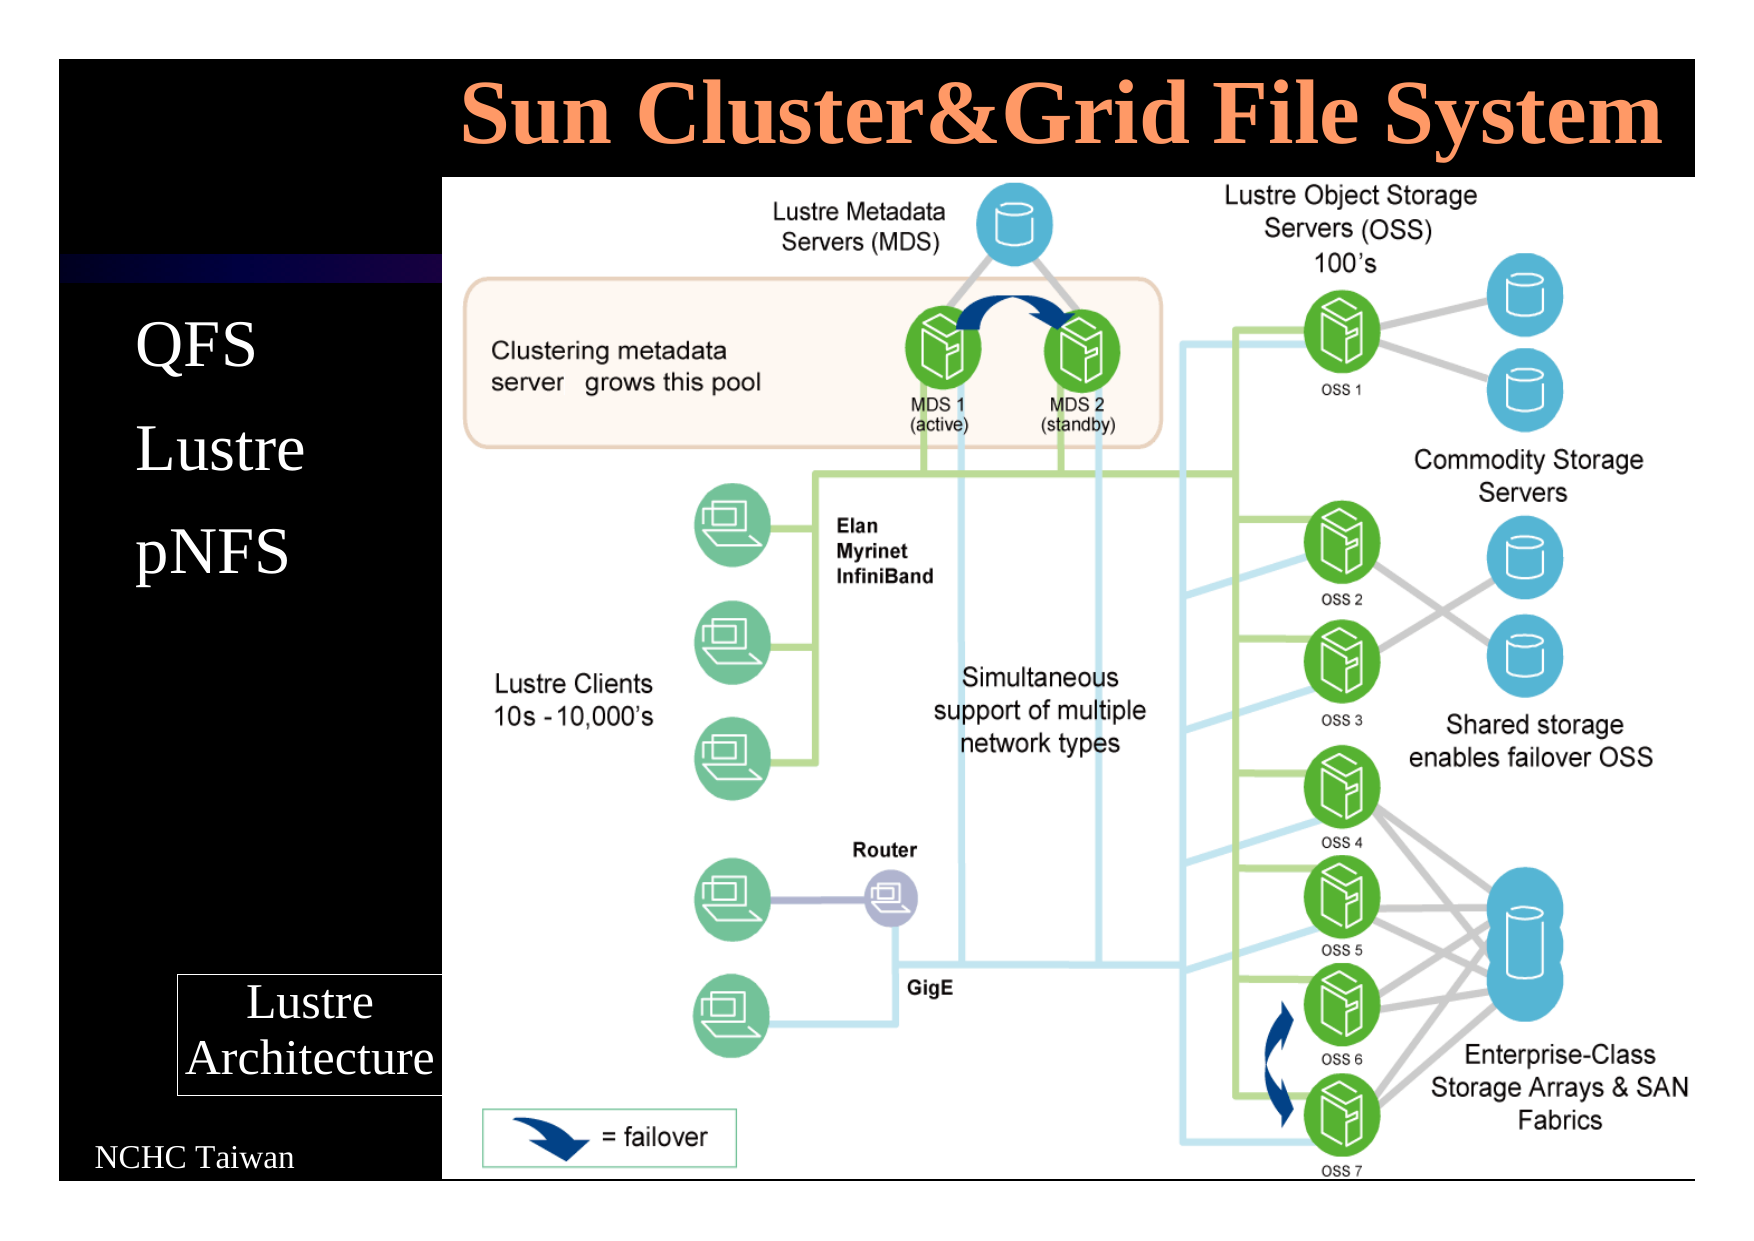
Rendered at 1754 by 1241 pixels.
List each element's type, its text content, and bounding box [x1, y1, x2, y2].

picture [60, 177, 1695, 1179]
list QFS Lustre pNFS [118, 307, 442, 1075]
title Sun Cluster&Grid File System [159, 39, 1666, 185]
text_box Lustre Architecture [177, 974, 443, 1096]
